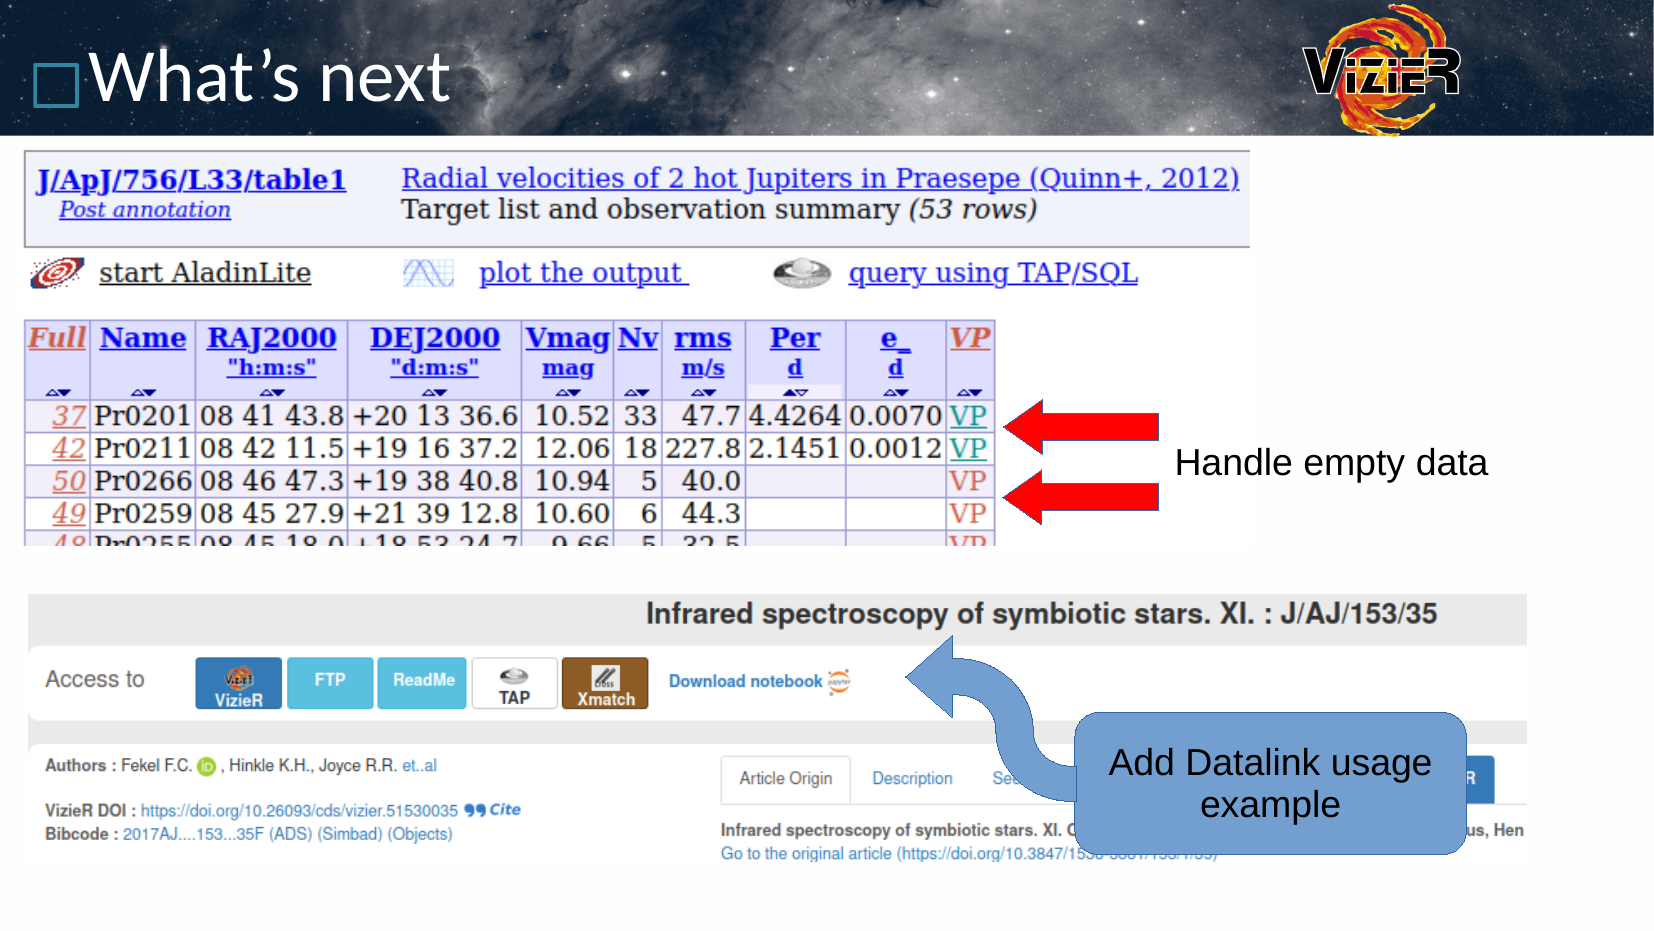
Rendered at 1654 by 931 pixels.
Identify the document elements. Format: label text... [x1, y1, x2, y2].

text_box [1003, 399, 1159, 455]
picture [0, 0, 1654, 931]
title What’s next [59, 17, 1394, 148]
text_box Handle empty data [1159, 434, 1654, 493]
text_box [1002, 469, 1159, 525]
text_box Add Datalink usage example [1074, 712, 1467, 855]
text_box [905, 635, 1077, 802]
